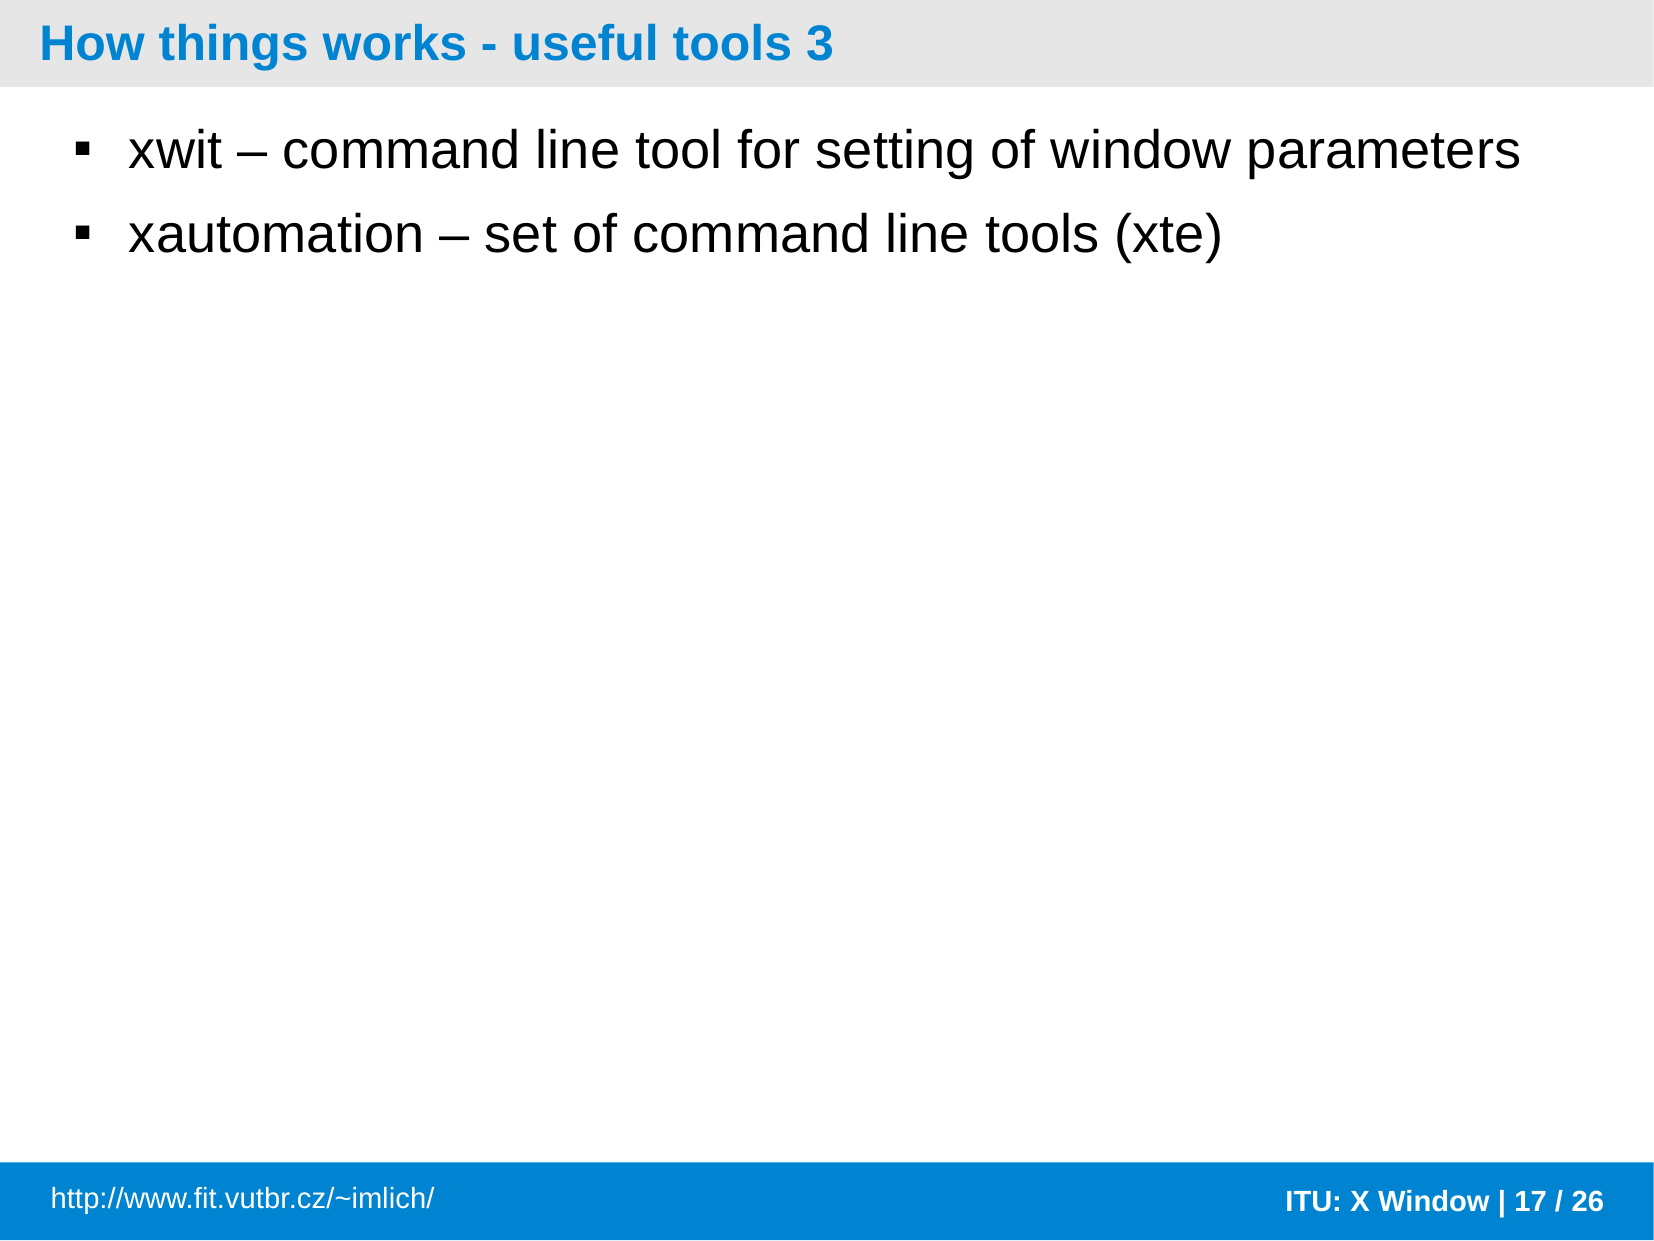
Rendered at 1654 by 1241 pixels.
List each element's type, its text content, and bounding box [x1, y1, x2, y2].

title How things works - useful tools 3 [39, 11, 1615, 76]
list xwit – command line tool for setting of window parameters xautomation – set of command line tools (xte) [58, 119, 1596, 923]
